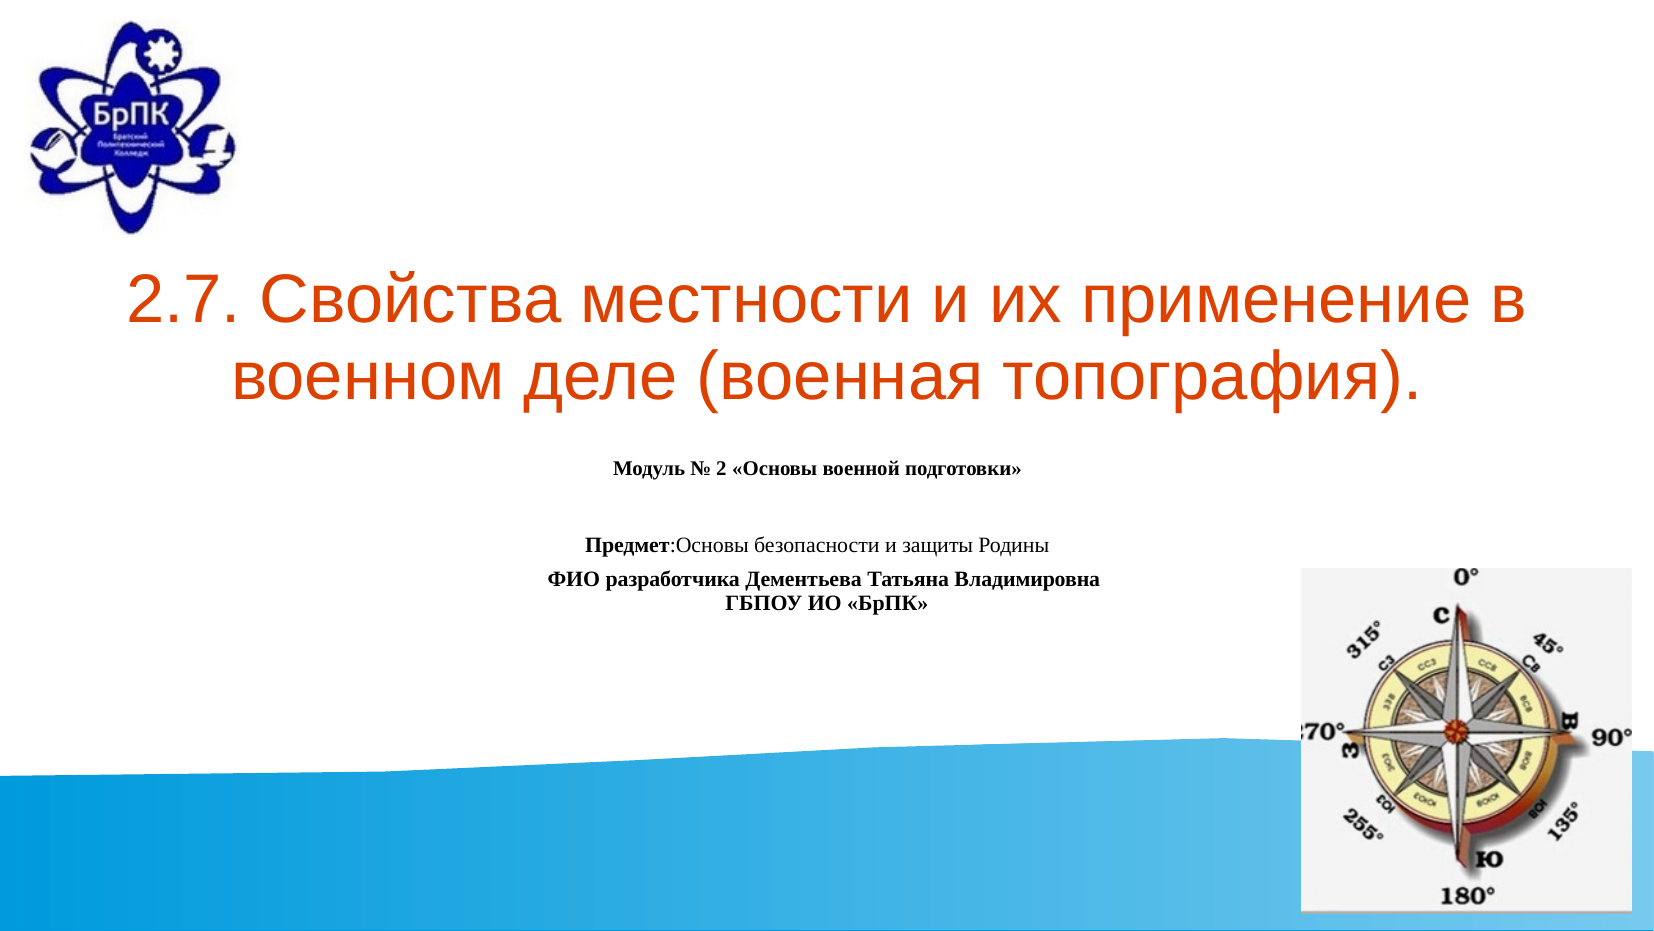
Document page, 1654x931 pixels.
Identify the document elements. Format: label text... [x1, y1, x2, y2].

picture [23, 18, 243, 238]
picture [1301, 568, 1632, 914]
title 2.7. Свойства местности и их применение в военном деле (военная топография). Модуль № 2 «Основы военной подготовки» Предмет:Основы безопасности и защиты Родины ФИО разработчика Дементьева Татьяна Владимировна ГБПОУ ИО «БрПК» [88, 260, 1566, 616]
